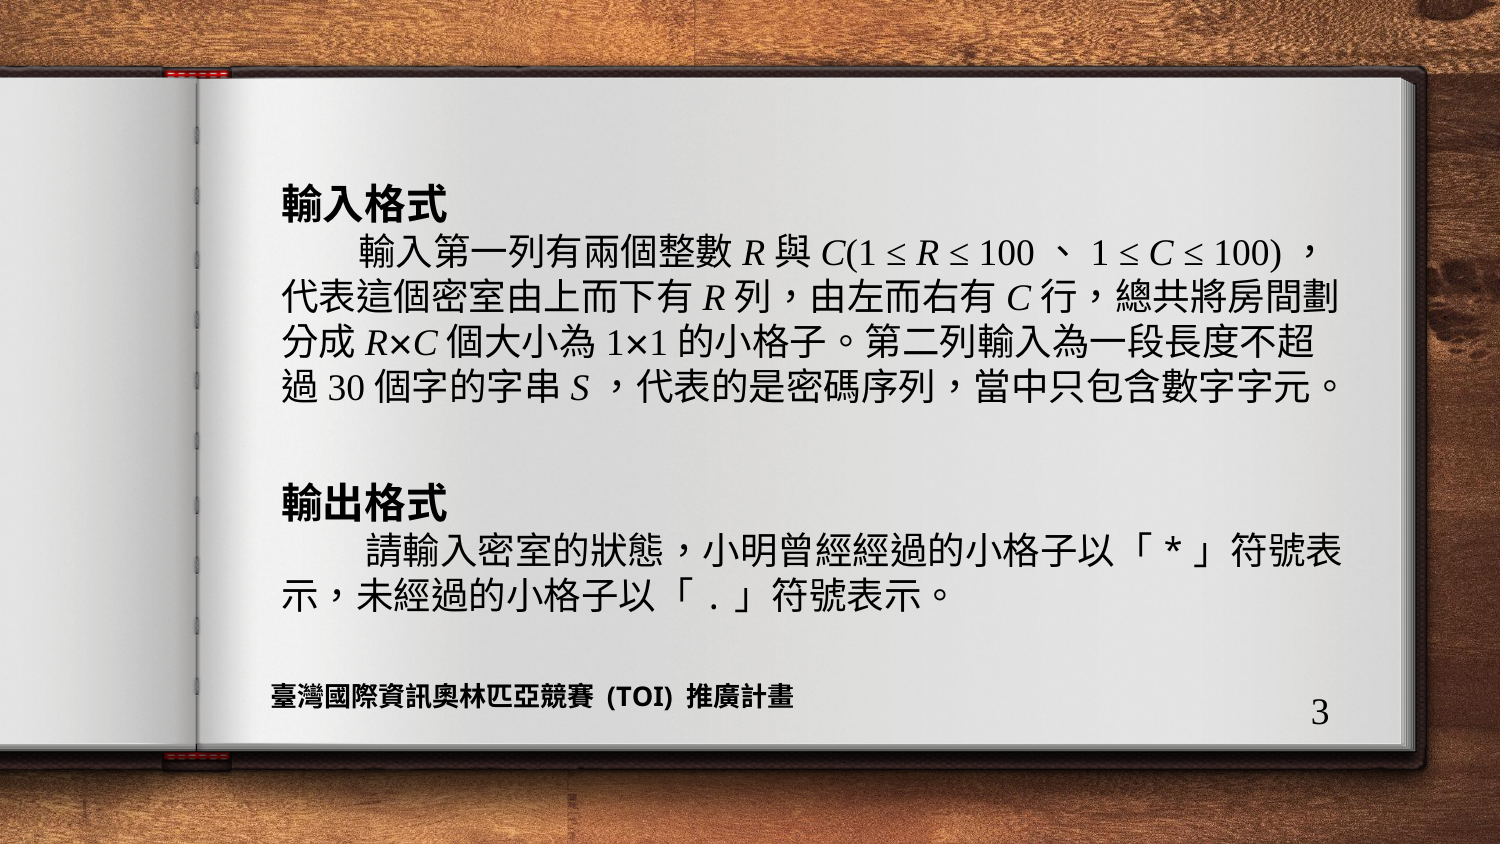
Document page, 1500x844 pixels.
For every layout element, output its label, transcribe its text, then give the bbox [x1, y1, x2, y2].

text_box [1295, 672, 1386, 737]
text_box 輸出格式 請輸入密室的狀態，小明曾經經過的小格子以「*」符號表示，未經過的小格子以「.」符號表示。 [266, 470, 1368, 625]
text_box 輸入格式 輸入第一列有兩個整數R與C(1 ≤ R ≤ 100、1 ≤ C ≤ 100)，代表這個密室由上而下有R列，由左而右有C行，總共將房間劃分成R×C個大小為1×1的小格子。第二列輸入為一段長度不超過30個字的字串S，代表的是密碼序列，當中只包含數字字元。 [266, 171, 1356, 416]
